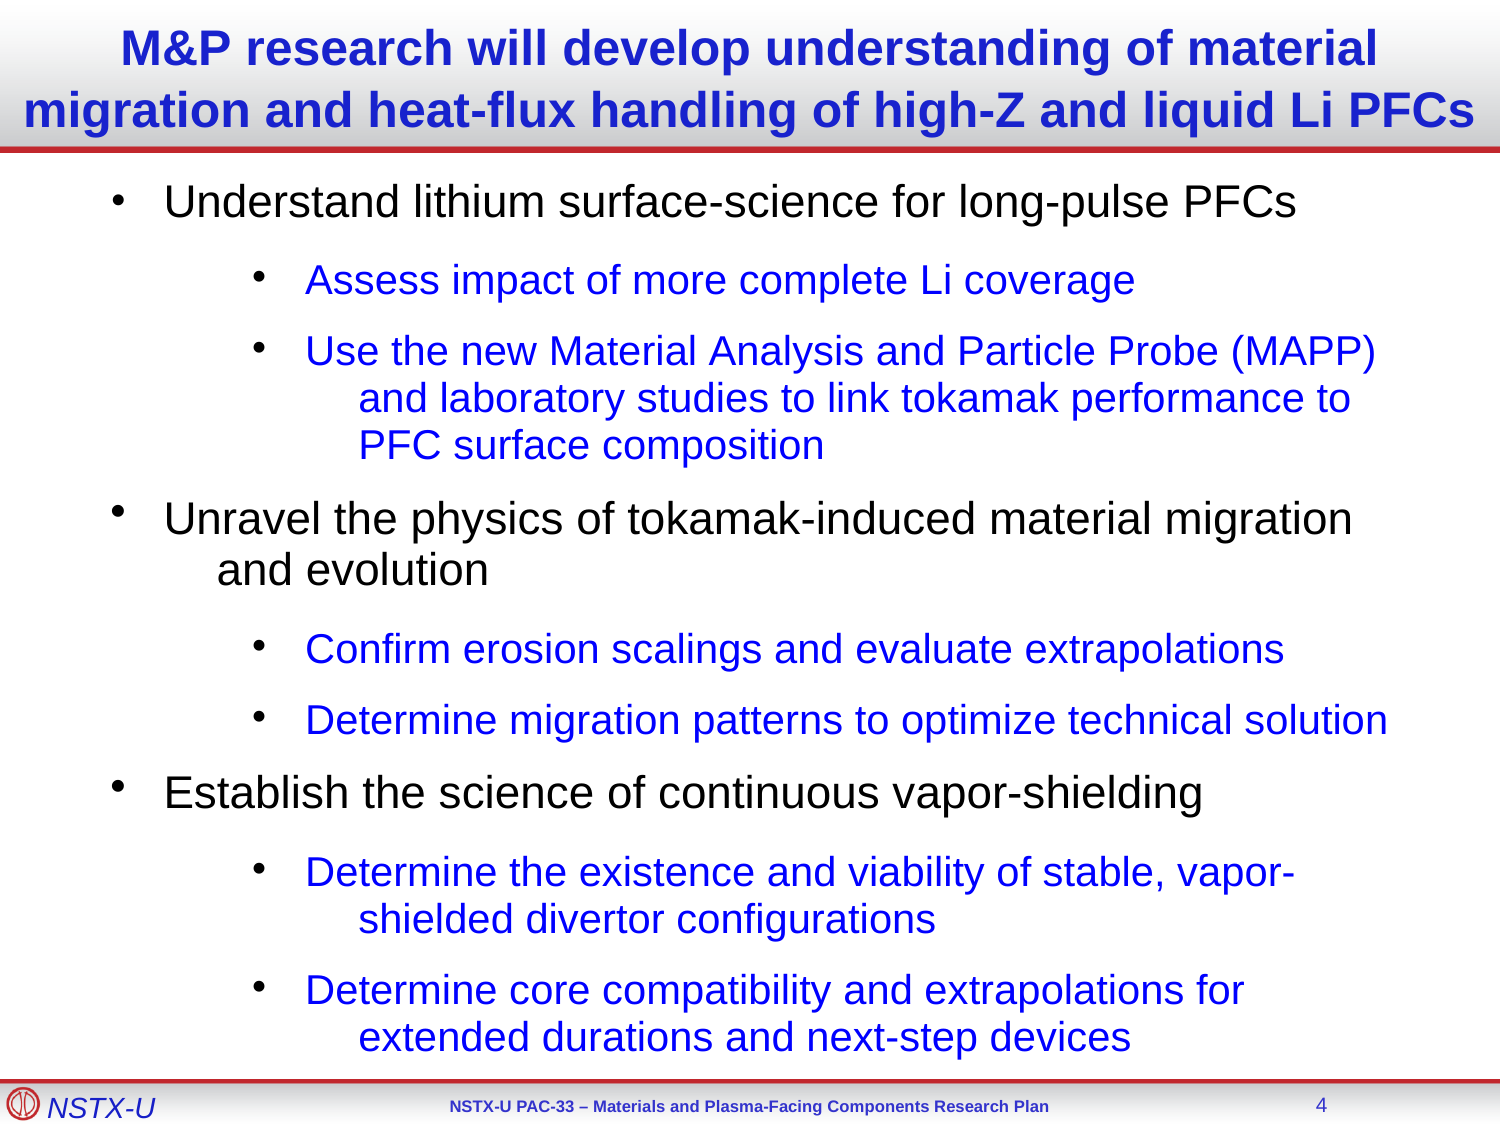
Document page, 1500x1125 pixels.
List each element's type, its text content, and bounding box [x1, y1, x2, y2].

title M&P research will develop understanding of material migration and heat-flux handling of high-Z and liquid Li PFCs [0, 0, 1500, 150]
list Understand lithium surface-science for long-pulse PFCs Assess impact of more complete Li coverage Use the new Material Analysis and Particle Probe (MAPP) and laboratory studies to link tokamak performance to PFC surface composition Unravel the physics of tokamak-induced material migration and evolution Confirm erosion scalings and evaluate extrapolations Determine migration patterns to optimize technical solution Establish the science of continuous vapor-shielding Determine the existence and viability of stable, vapor-shielded divertor configurations Determine core compatibility and extrapolations for extended durations and next-step devices [75, 175, 1426, 1076]
text_box 4 [1315, 1090, 1486, 1118]
